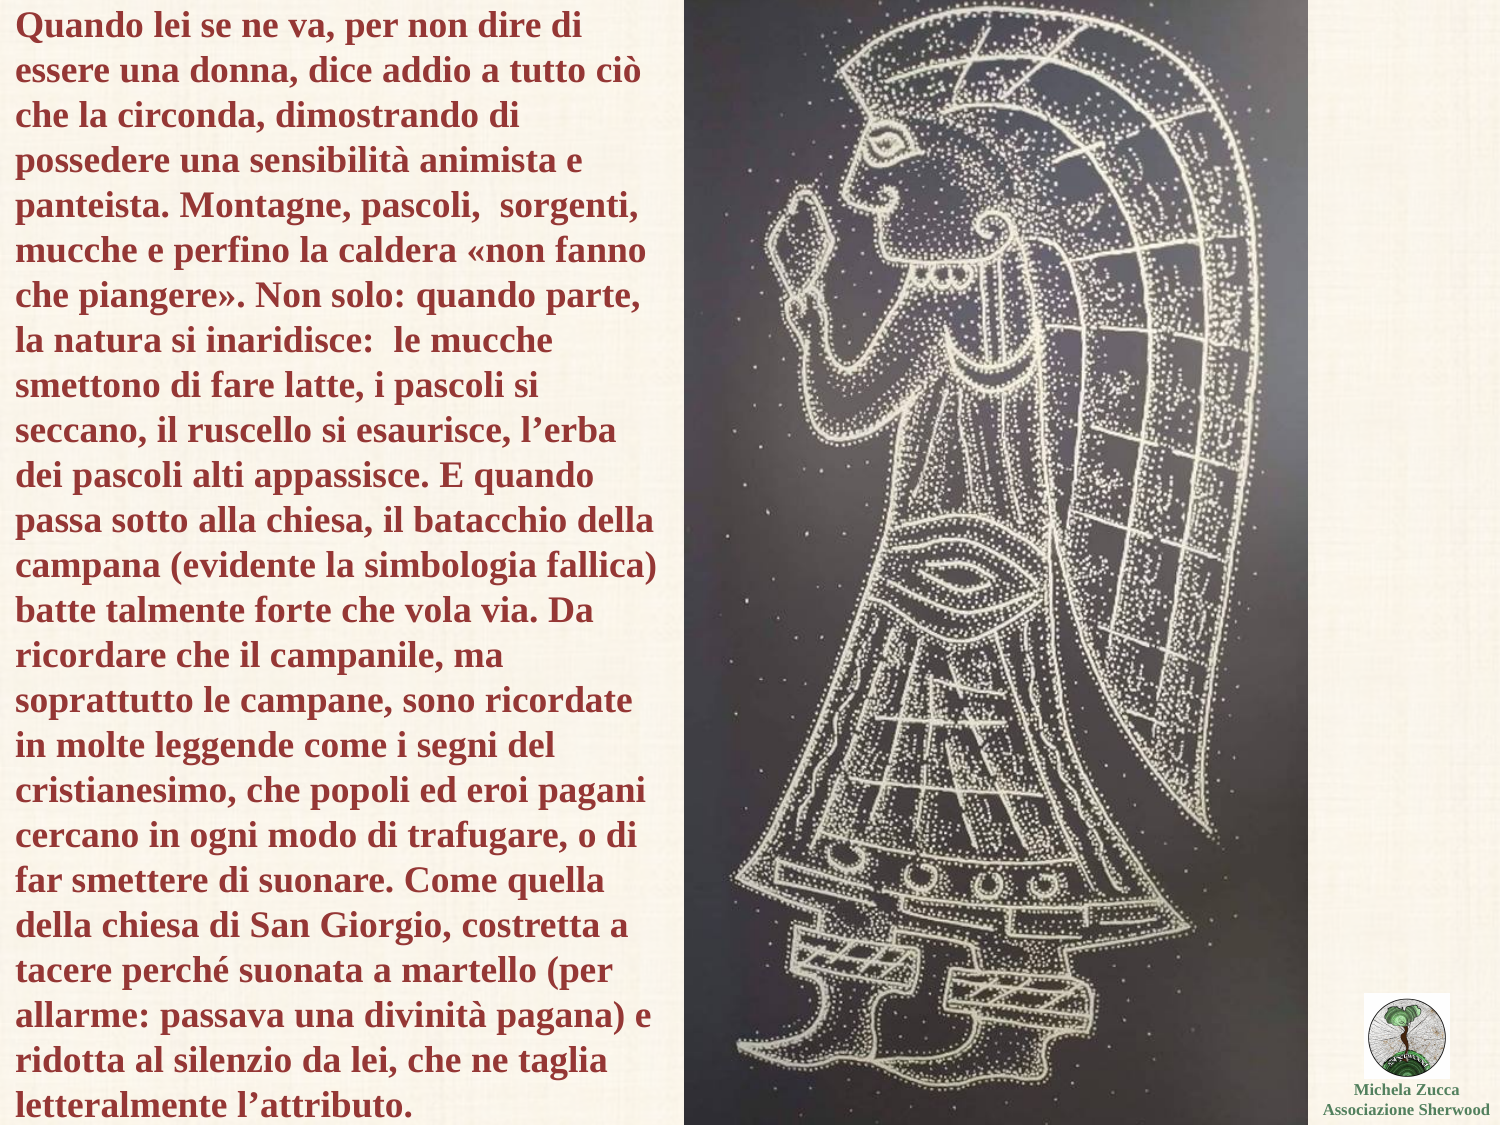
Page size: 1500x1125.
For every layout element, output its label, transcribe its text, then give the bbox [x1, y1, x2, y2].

picture [1364, 993, 1450, 1070]
picture [684, 0, 1308, 1125]
text_box Quando lei se ne va, per non dire di essere una donna, dice addio a tutto ciò che la circonda, dimostrando di possedere una sensibilità animista e panteista. Montagne, pascoli, sorgenti, mucche e perfino la caldera «non fanno che piangere». Non solo: quando parte, la natura si inaridisce: le mucche smettono di fare latte, i pascoli si seccano, il ruscello si esaurisce, l’erba dei pascoli alti appassisce. E quando passa sotto alla chiesa, il batacchio della campana (evidente la simbologia fallica) batte talmente forte che vola via. Da ricordare che il campanile, ma soprattutto le campane, sono ricordate in molte leggende come i segni del cristianesimo, che popoli ed eroi pagani cercano in ogni modo di trafugare, o di far smettere di suonare. Come quella della chiesa di San Giorgio, costretta a tacere perché suonata a martello (per allarme: passava una divinità pagana) e ridotta al silenzio da lei, che ne taglia letteralmente l’attributo. [0, 0, 684, 1125]
text_box Michela Zucca Associazione Sherwood [1308, 1070, 1500, 1125]
